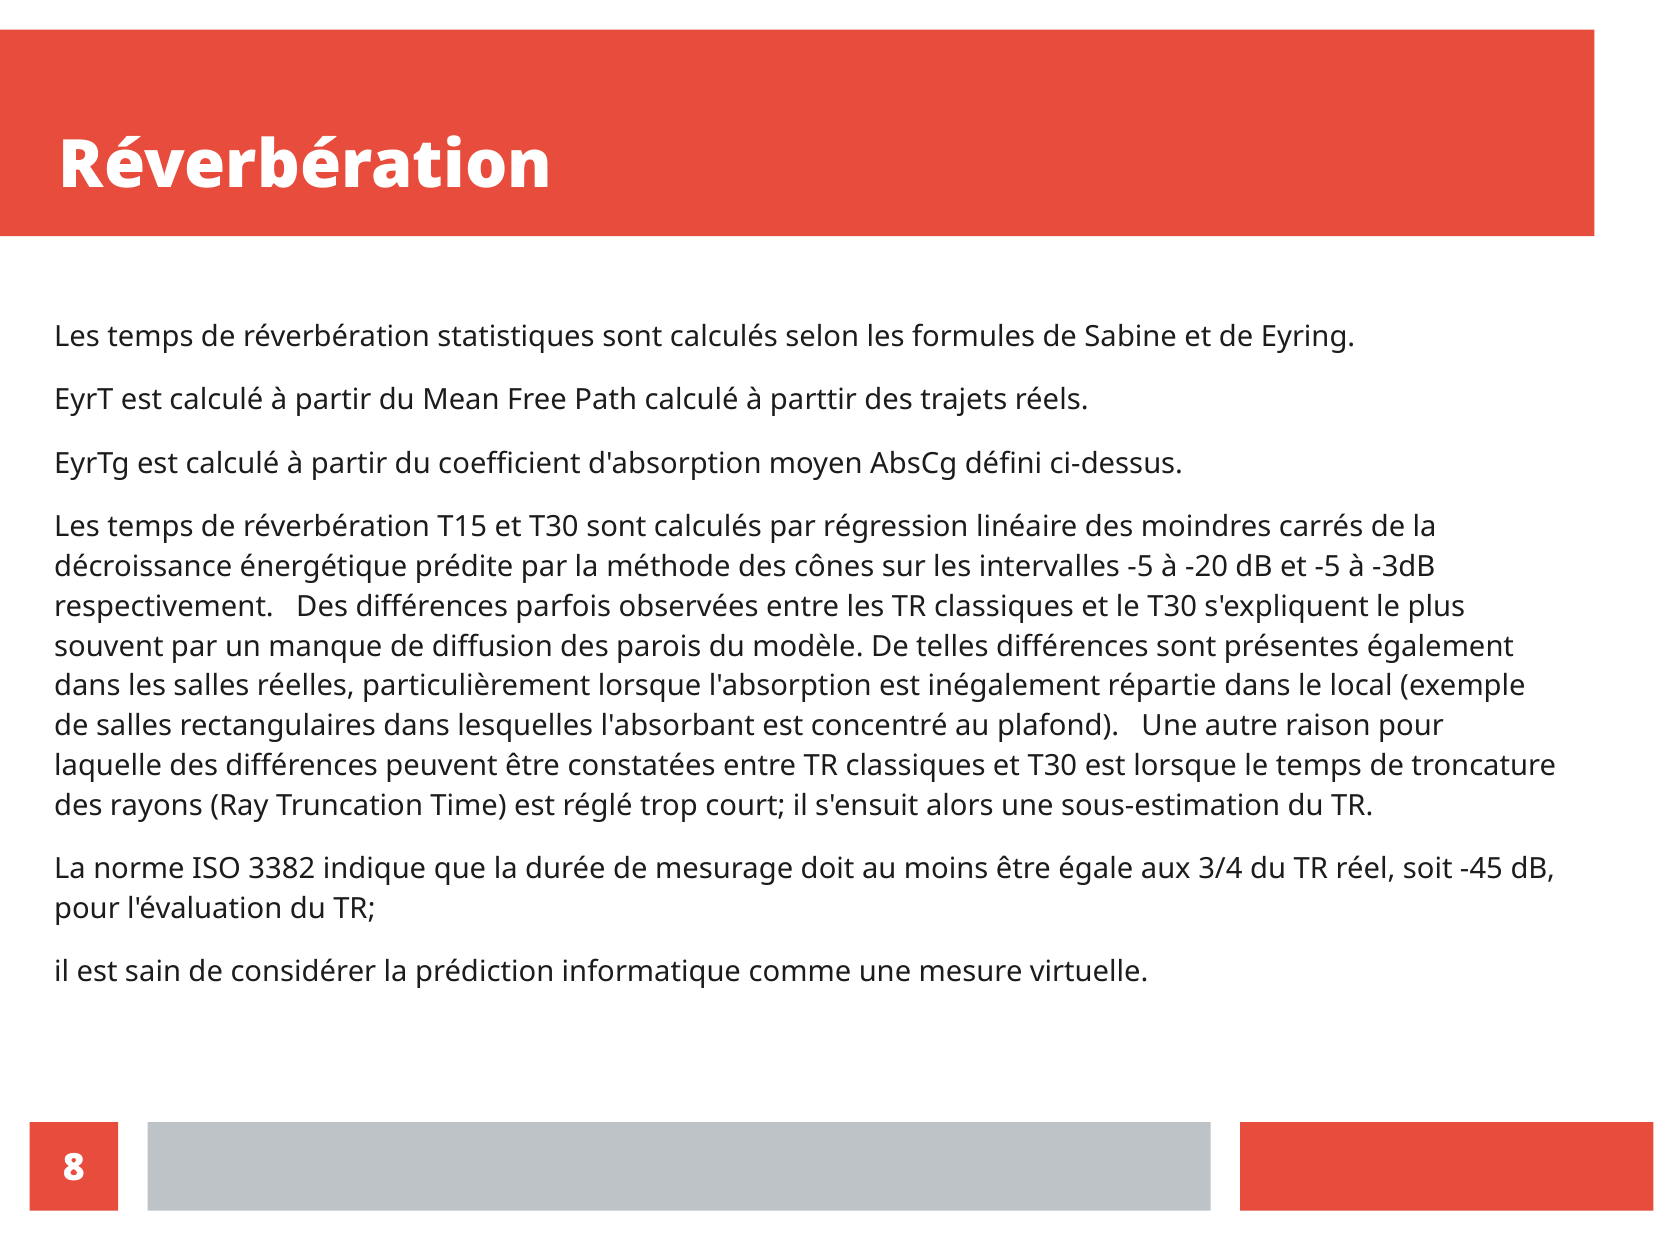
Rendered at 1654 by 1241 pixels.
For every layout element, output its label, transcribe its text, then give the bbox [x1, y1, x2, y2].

list Les temps de réverbération statistiques sont calculés selon les formules de Sabine et de Eyring. EyrT est calculé à partir du Mean Free Path calculé à parttir des trajets réels. EyrTg est calculé à partir du coefficient d'absorption moyen AbsCg défini ci-dessus. Les temps de réverbération T15 et T30 sont calculés par régression linéaire des moindres carrés de la décroissance énergétique prédite par la méthode des cônes sur les intervalles -5 à -20 dB et -5 à -3dB respectivement. Des différences parfois observées entre les TR classiques et le T30 s'expliquent le plus souvent par un manque de diffusion des parois du modèle. De telles différences sont présentes également dans les salles réelles, particulièrement lorsque l'absorption est inégalement répartie dans le local (exemple de salles rectangulaires dans lesquelles l'absorbant est concentré au plafond). Une autre raison pour laquelle des différences peuvent être constatées entre TR classiques et T30 est lorsque le temps de troncature des rayons (Ray Truncation Time) est réglé trop court; il s'ensuit alors une sous-estimation du TR. La norme ISO 3382 indique que la durée de mesurage doit au moins être égale aux 3/4 du TR réel, soit -45 dB, pour l'évaluation du TR; il est sain de considérer la prédiction informatique comme une mesure virtuelle. [54, 314, 1561, 1083]
title Réverbération [59, 59, 1595, 207]
